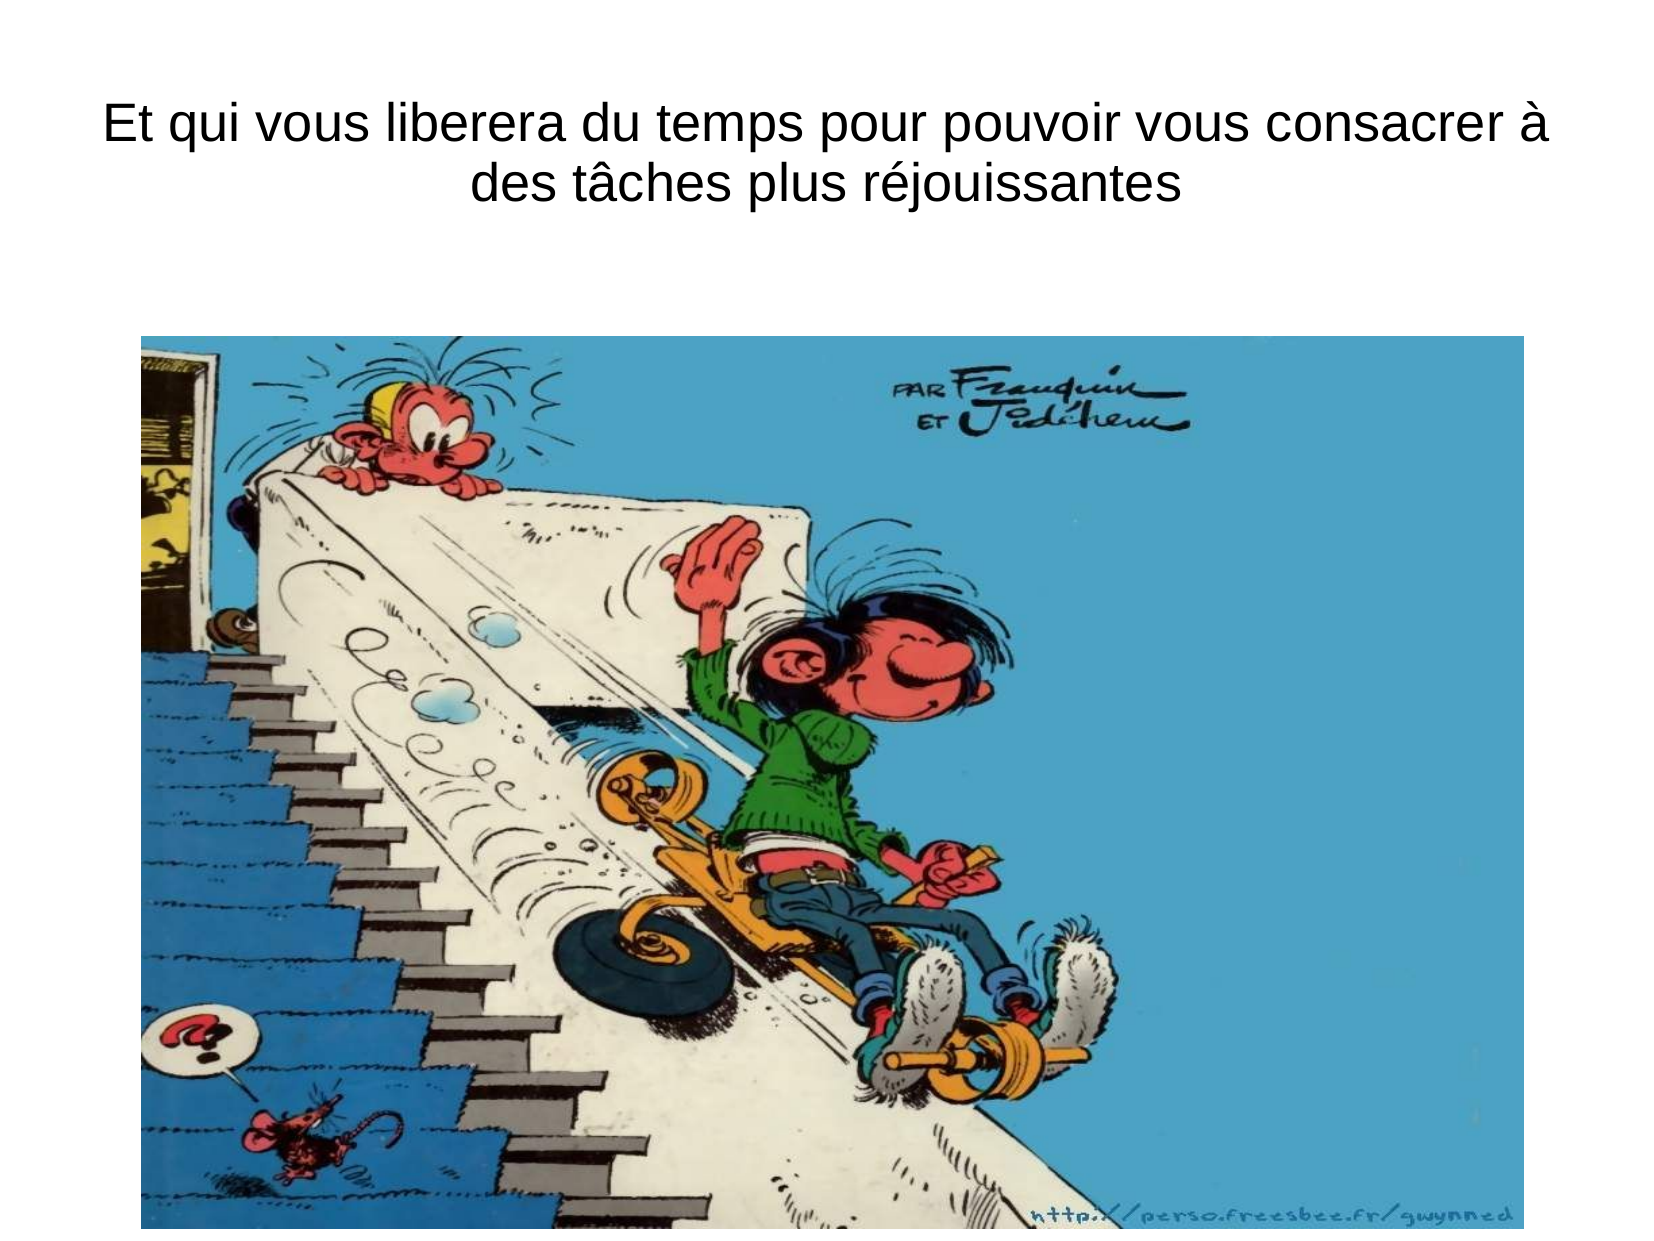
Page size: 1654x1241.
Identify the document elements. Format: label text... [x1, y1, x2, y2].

picture [141, 336, 1524, 1229]
title Et qui vous liberera du temps pour pouvoir vous consacrer à des tâches plus réjouissantes [82, 49, 1571, 257]
